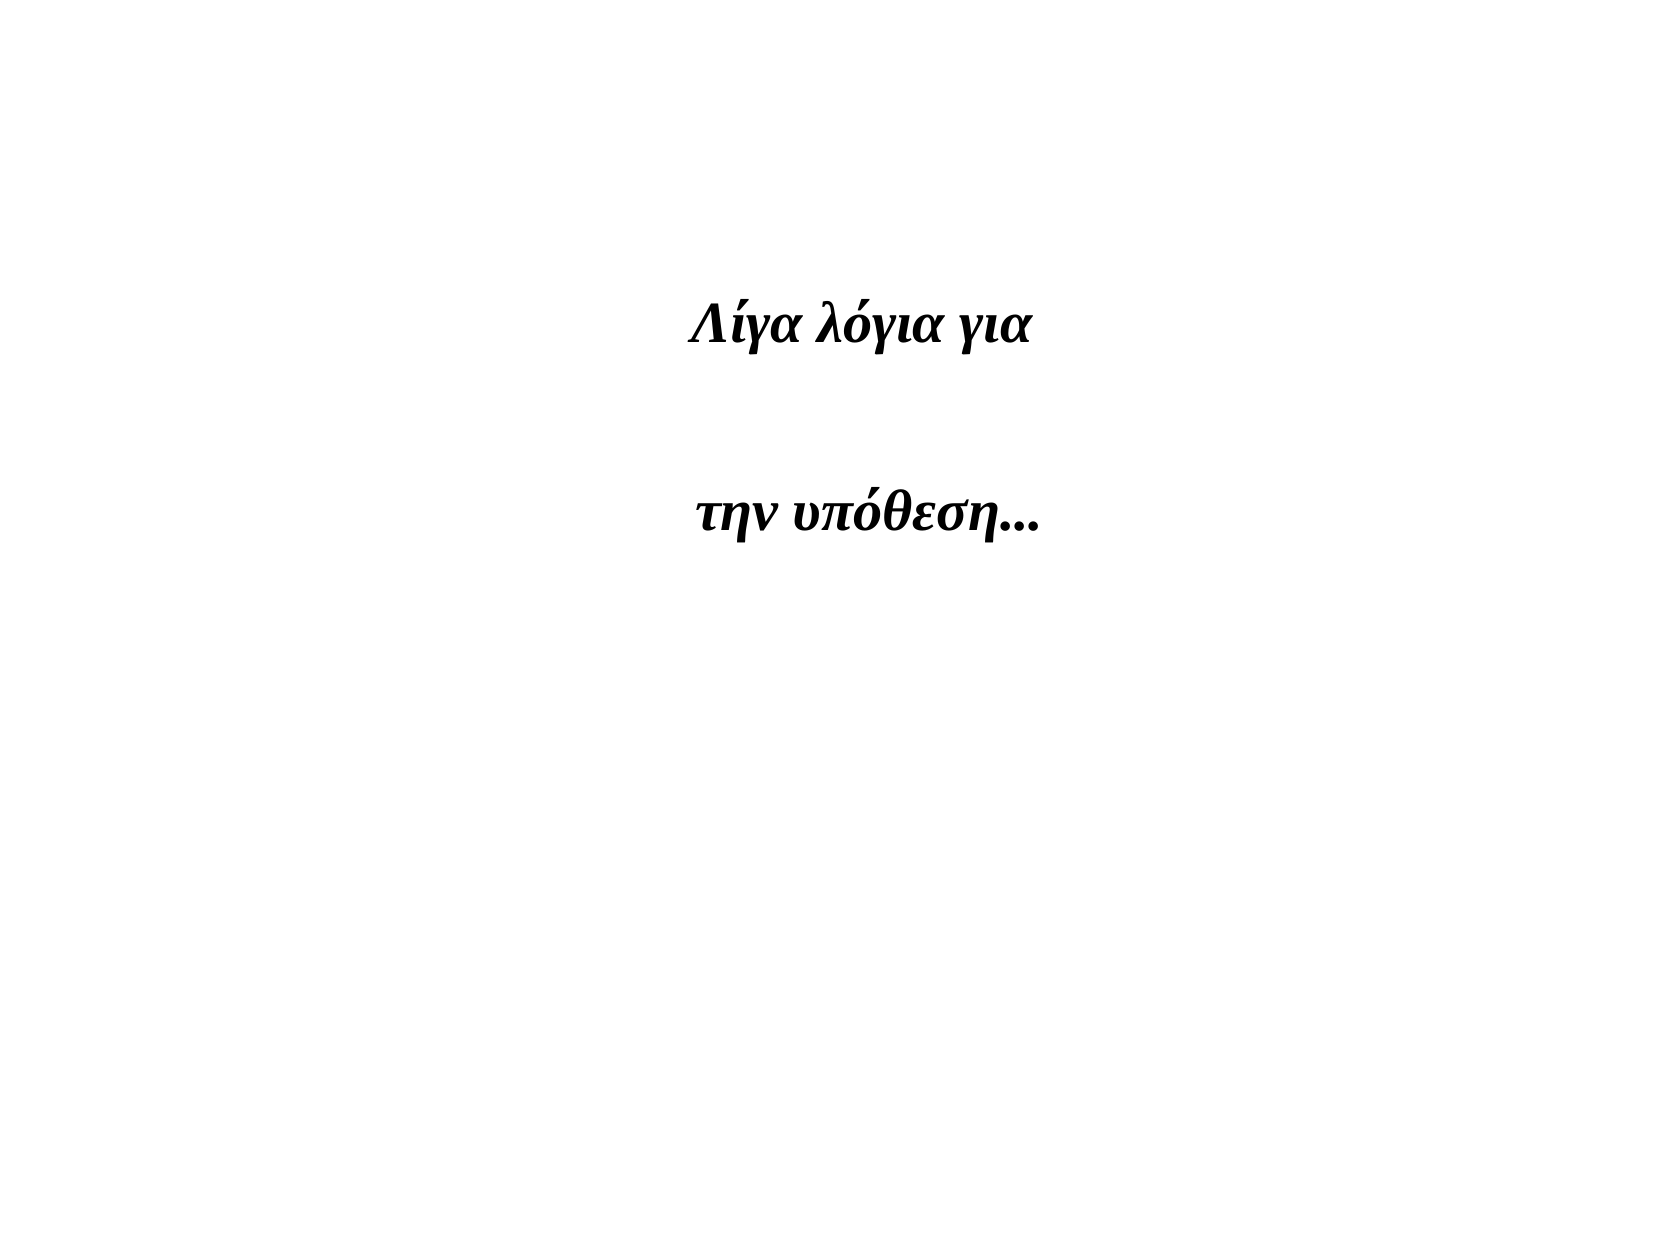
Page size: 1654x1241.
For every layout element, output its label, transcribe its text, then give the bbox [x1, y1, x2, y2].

list Λίγα λόγια για την υπόθεση... [82, 290, 1571, 1010]
